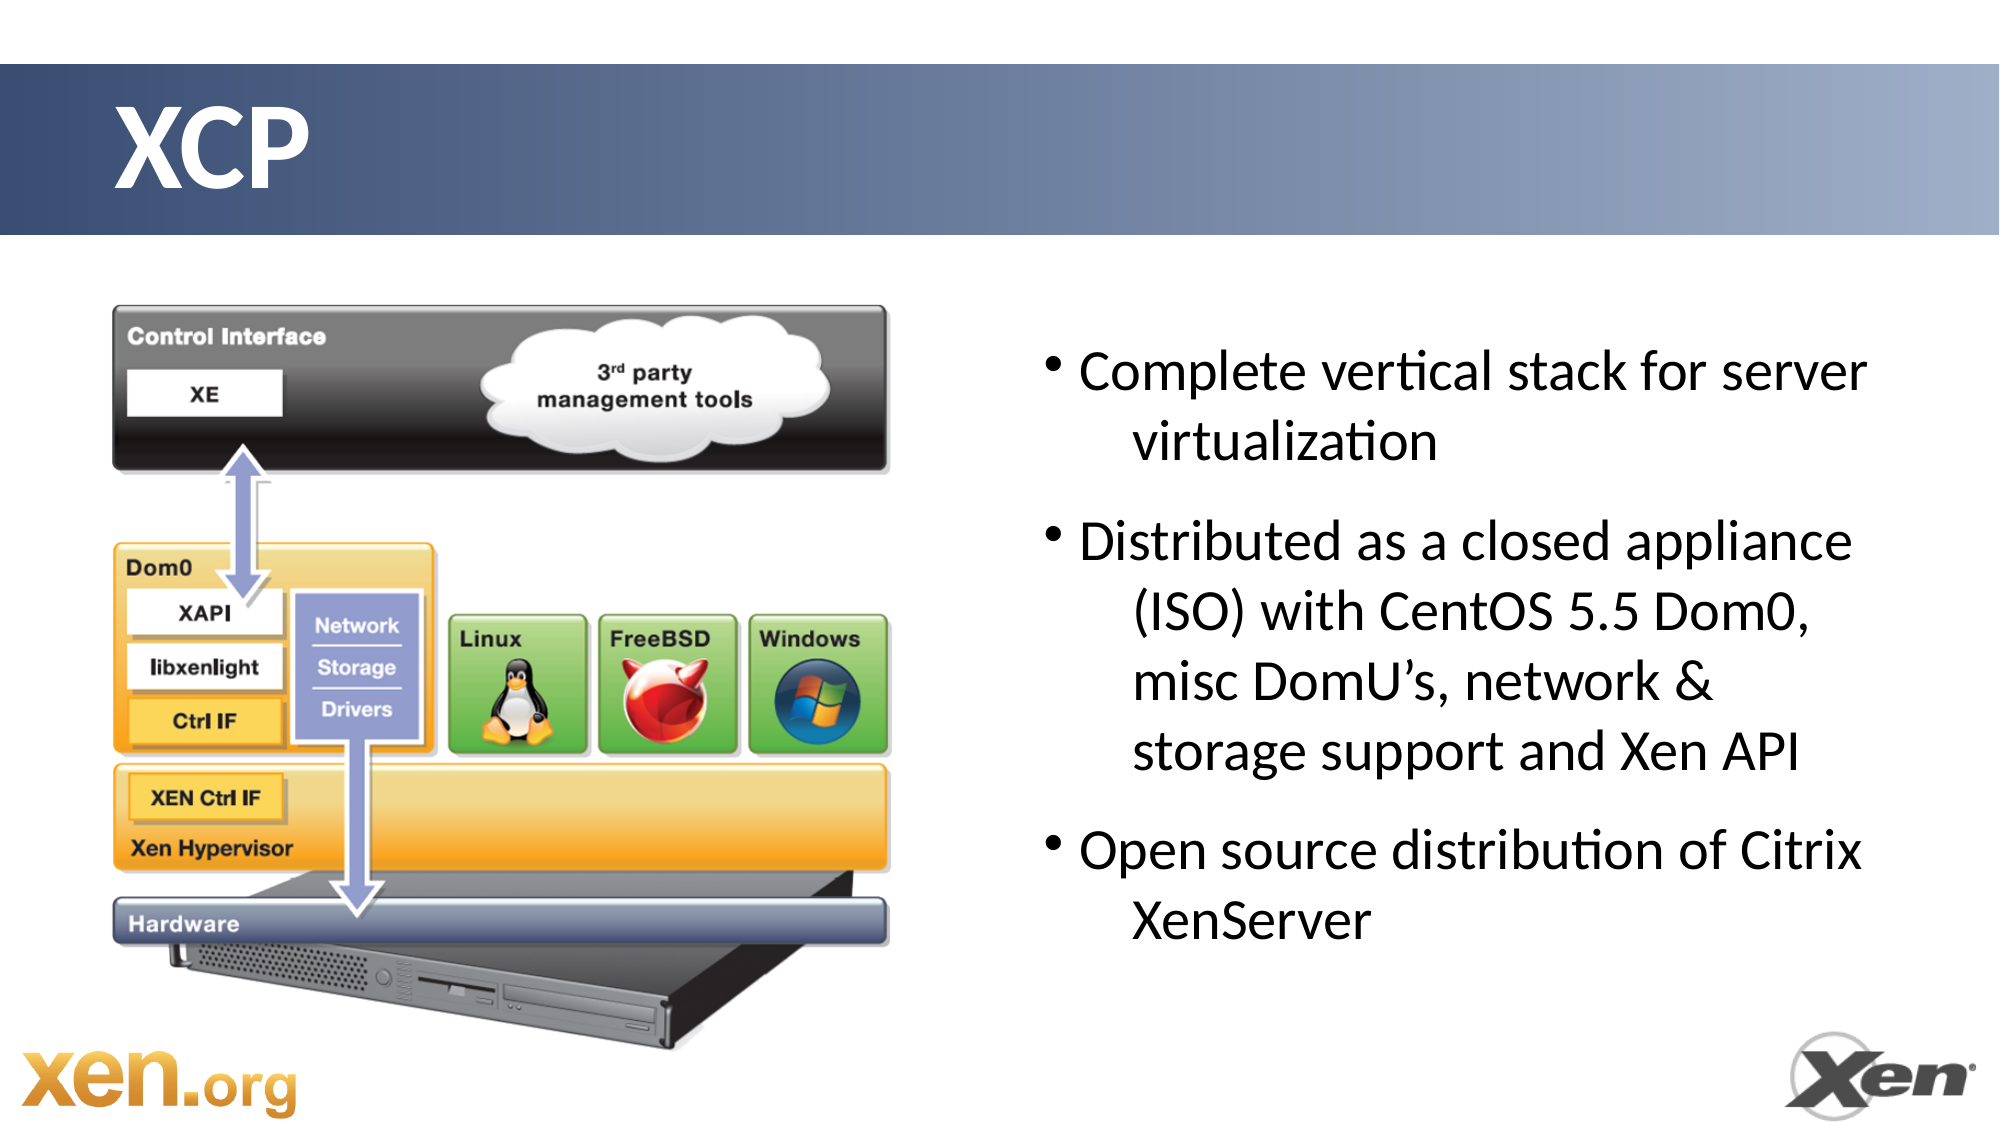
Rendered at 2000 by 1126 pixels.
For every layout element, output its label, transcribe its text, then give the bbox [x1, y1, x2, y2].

title XCP [99, 44, 1899, 233]
text_box Complete vertical stack for server virtualization Distributed as a closed appliance (ISO) with CentOS 5.5 Dom0, misc DomU’s, network & storage support and Xen API Open source distribution of Citrix XenServer [1025, 327, 1888, 1013]
table_cell Dom0 OS: CentOS, Debian, Fedora, NetBSD, OpenSuse, RHEL 5.x, Solaris 11, … [1779, 1030, 1989, 1126]
picture [19, 282, 911, 1123]
